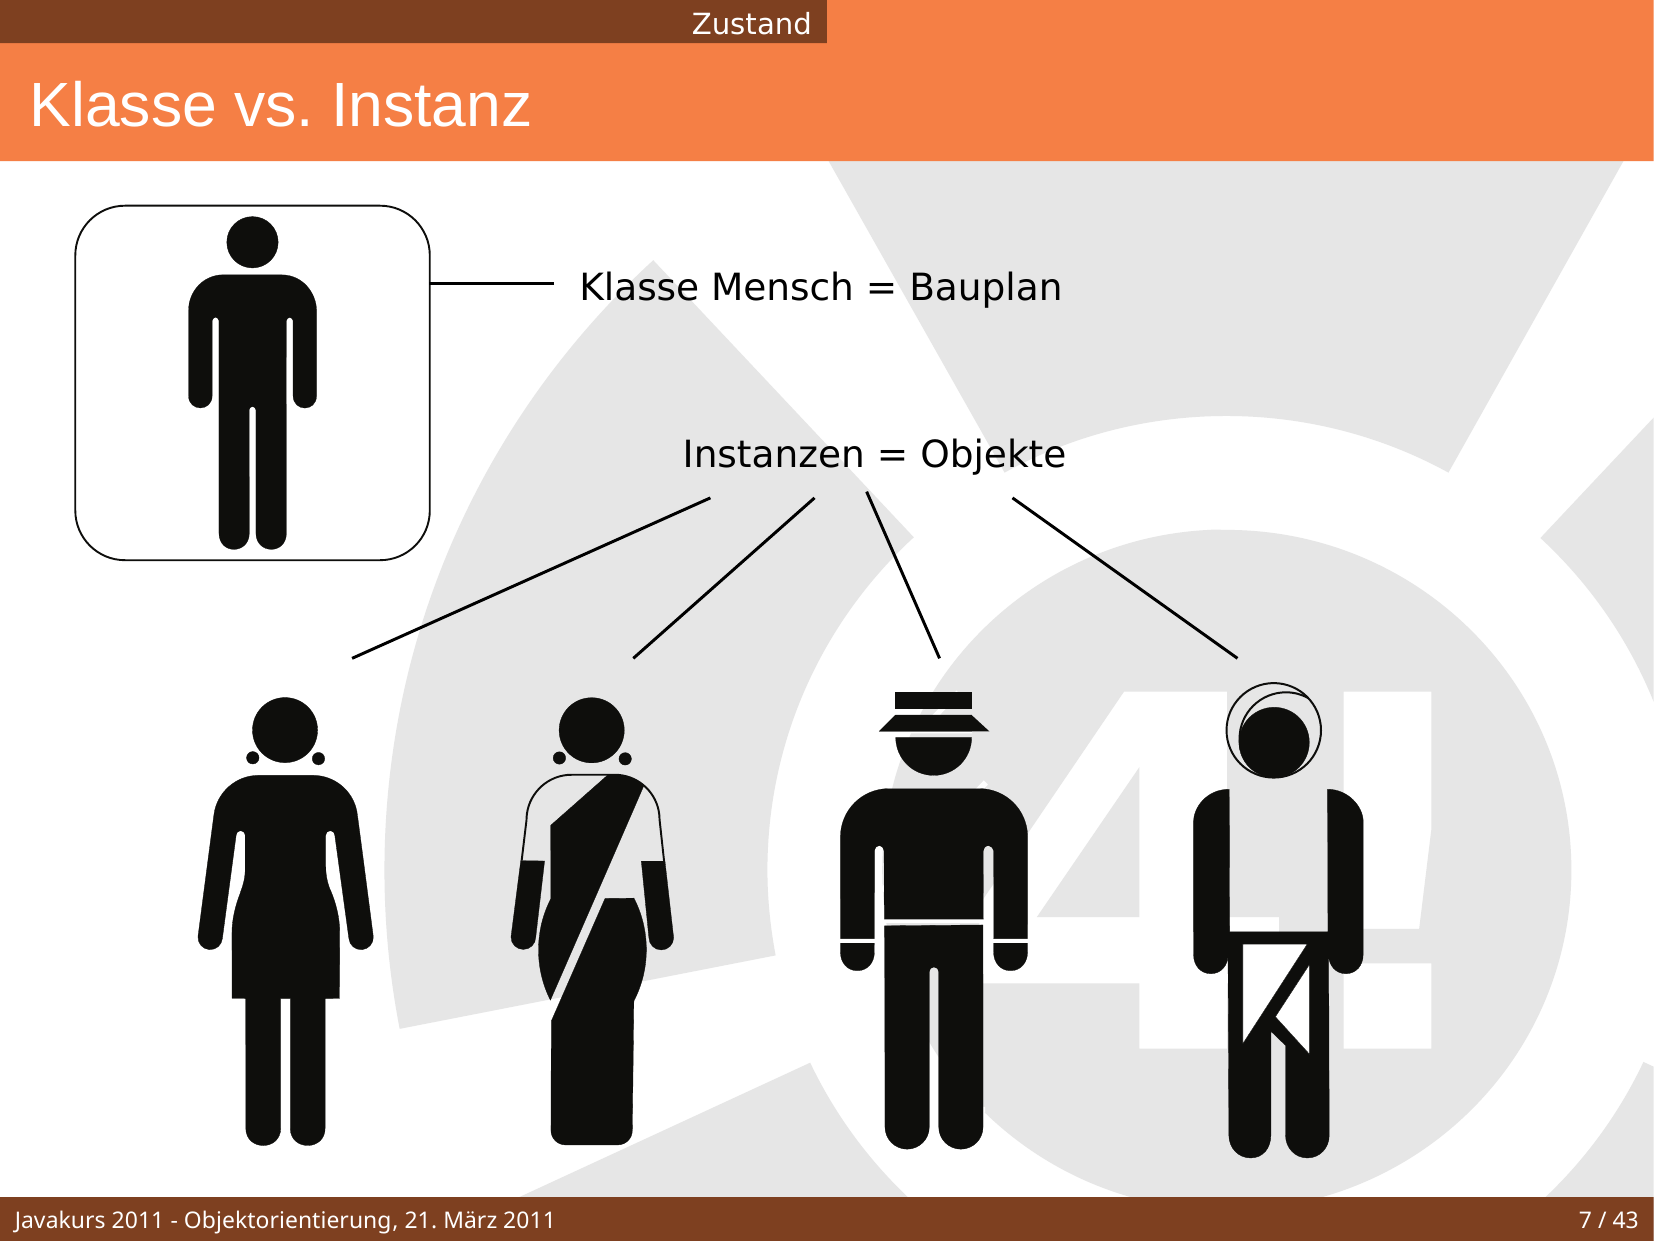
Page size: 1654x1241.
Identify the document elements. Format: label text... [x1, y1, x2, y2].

text_box Klasse Mensch = Bauplan [564, 258, 1078, 317]
text_box Instanzen = Objekte [667, 425, 1082, 484]
text_box Zustand [29, 0, 827, 50]
picture [44, 664, 1446, 1163]
title Klasse vs. Instanz [29, 67, 1595, 143]
picture [61, 191, 444, 575]
